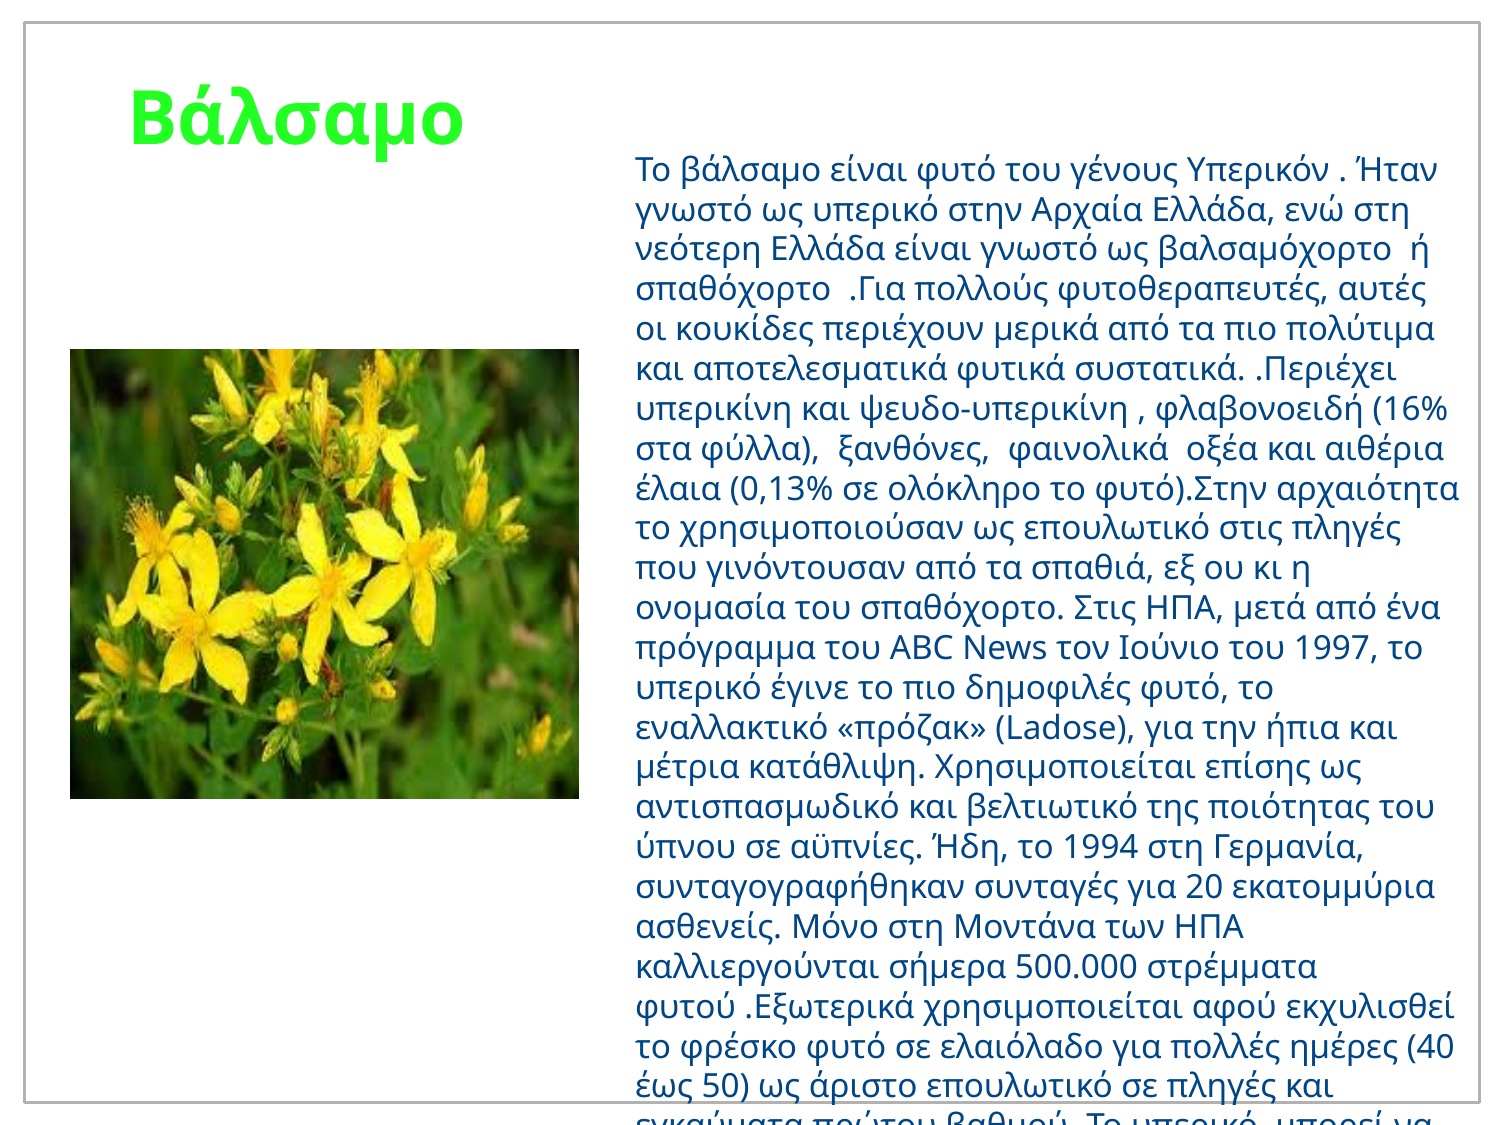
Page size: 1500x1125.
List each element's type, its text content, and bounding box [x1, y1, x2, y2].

picture [70, 349, 579, 799]
title Βάλσαμο [112, 54, 1463, 243]
list Το βάλσαμο είναι φυτό του γένους Υπερικόν . Ήταν γνωστό ως υπερικό στην Αρχαία Ελλάδα, ενώ στη νεότερη Ελλάδα είναι γνωστό ως βαλσαμόχορτο ή σπαθόχορτο .Για πολλούς φυτοθεραπευτές, αυτές οι κουκίδες περιέχουν μερικά από τα πιο πολύτιμα και αποτελεσματικά φυτικά συστατικά. .Περιέχει υπερικίνη και ψευδο-υπερικίνη , φλαβονοειδή (16% στα φύλλα), ξανθόνες, φαινολικά οξέα και αιθέρια έλαια (0,13% σε ολόκληρο το φυτό).Στην αρχαιότητα το χρησιμοποιούσαν ως επουλωτικό στις πληγές που γινόντουσαν από τα σπαθιά, εξ ου κι η ονομασία του σπαθόχορτο. Στις ΗΠΑ, μετά από ένα πρόγραμμα του ABC News τον Ιούνιο του 1997, το υπερικό έγινε το πιο δημοφιλές φυτό, το εναλλακτικό «πρόζακ» (Ladose), για την ήπια και μέτρια κατάθλιψη. Χρησιμοποιείται επίσης ως αντισπασμωδικό και βελτιωτικό της ποιότητας του ύπνου σε αϋπνίες. Ήδη, το 1994 στη Γερμανία, συνταγογραφήθηκαν συνταγές για 20 εκατομμύρια ασθενείς. Μόνο στη Μοντάνα των ΗΠΑ καλλιεργούνται σήμερα 500.000 στρέμματα φυτού .Εξωτερικά χρησιμοποιείται αφού εκχυλισθεί το φρέσκο φυτό σε ελαιόλαδο για πολλές ημέρες (40 έως 50) ως άριστο επουλωτικό σε πληγές και εγκαύματα πρώτου βαθμού. Το υπερικό μπορεί να επηρεάσει το ήπαρ προκαλώντας ευαισθησία στο φως. [620, 132, 1483, 1125]
